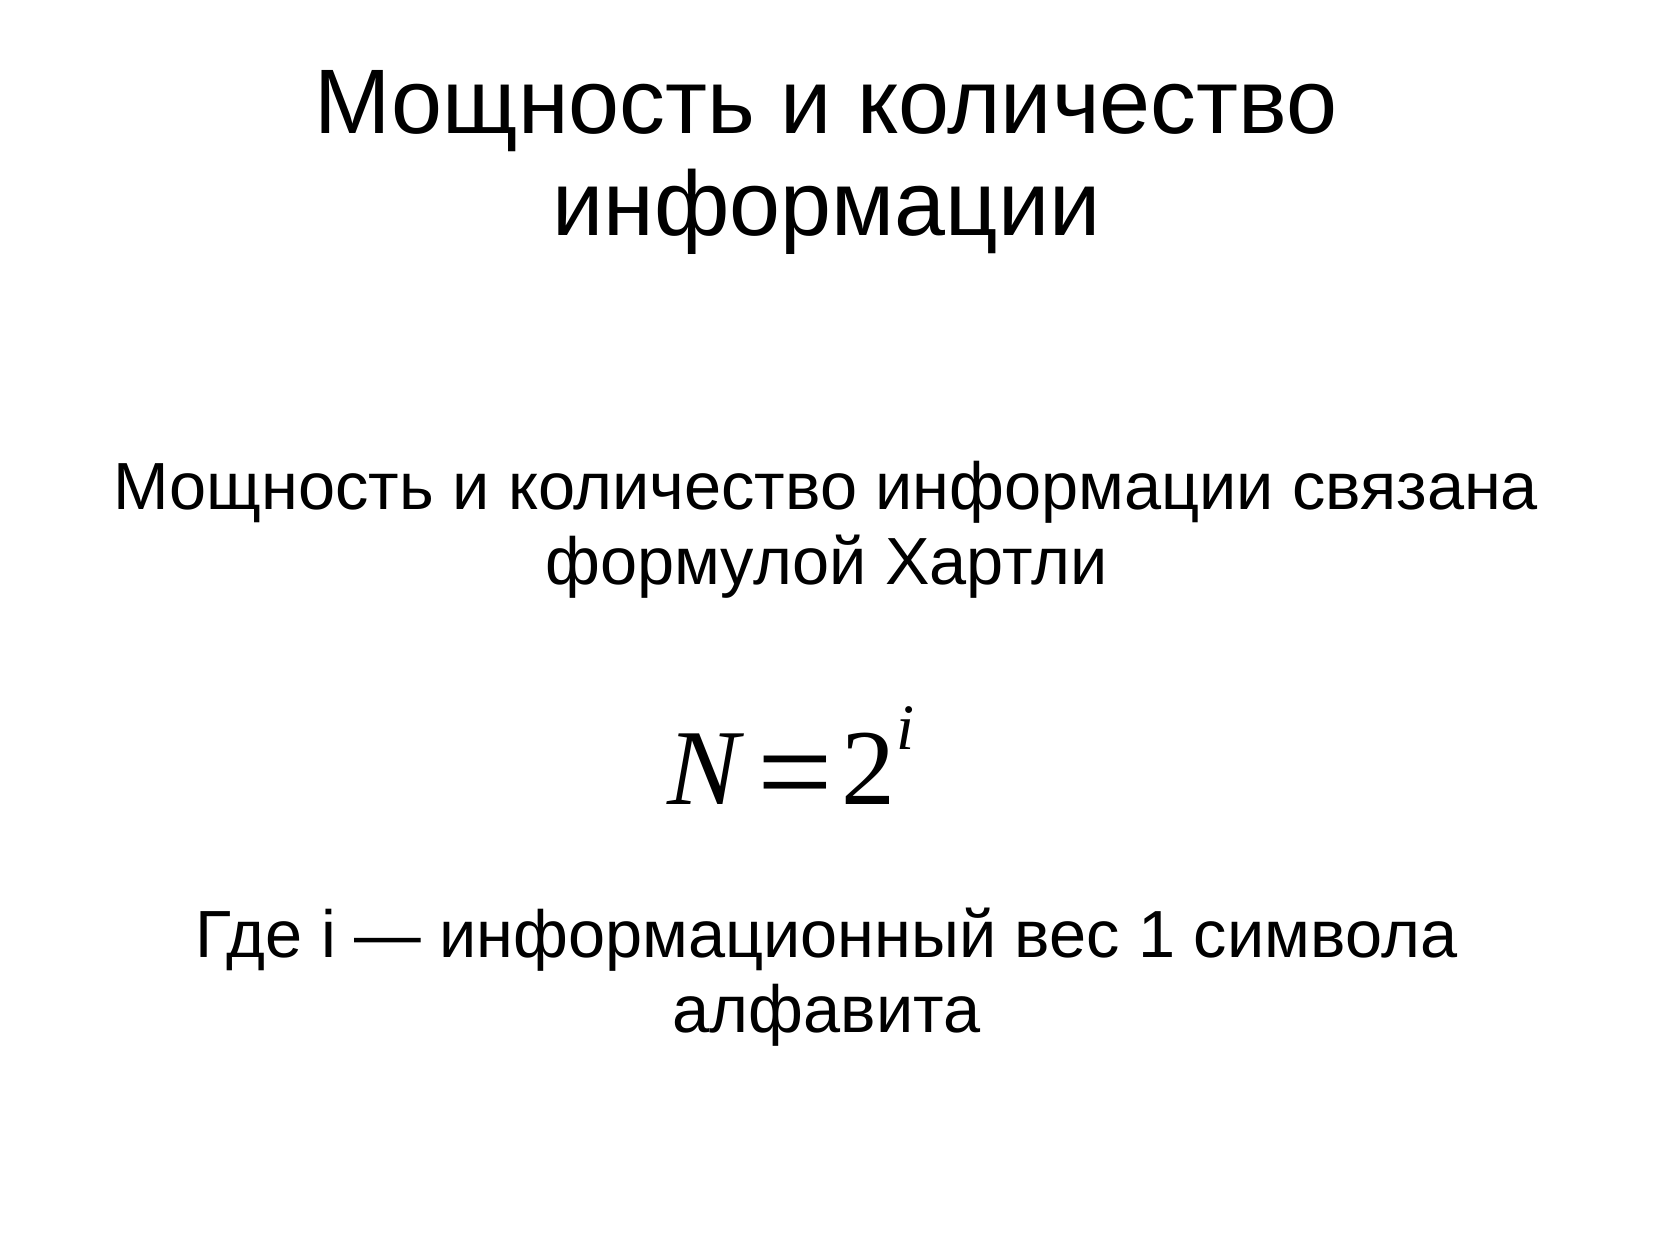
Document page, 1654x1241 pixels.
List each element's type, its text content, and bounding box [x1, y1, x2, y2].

title Мощность и количество информации [82, 49, 1571, 257]
subtitle Мощность и количество информации связана формулой Хартли Где i — информационный вес 1 символа алфавита [82, 448, 1571, 1197]
chart [655, 691, 922, 827]
